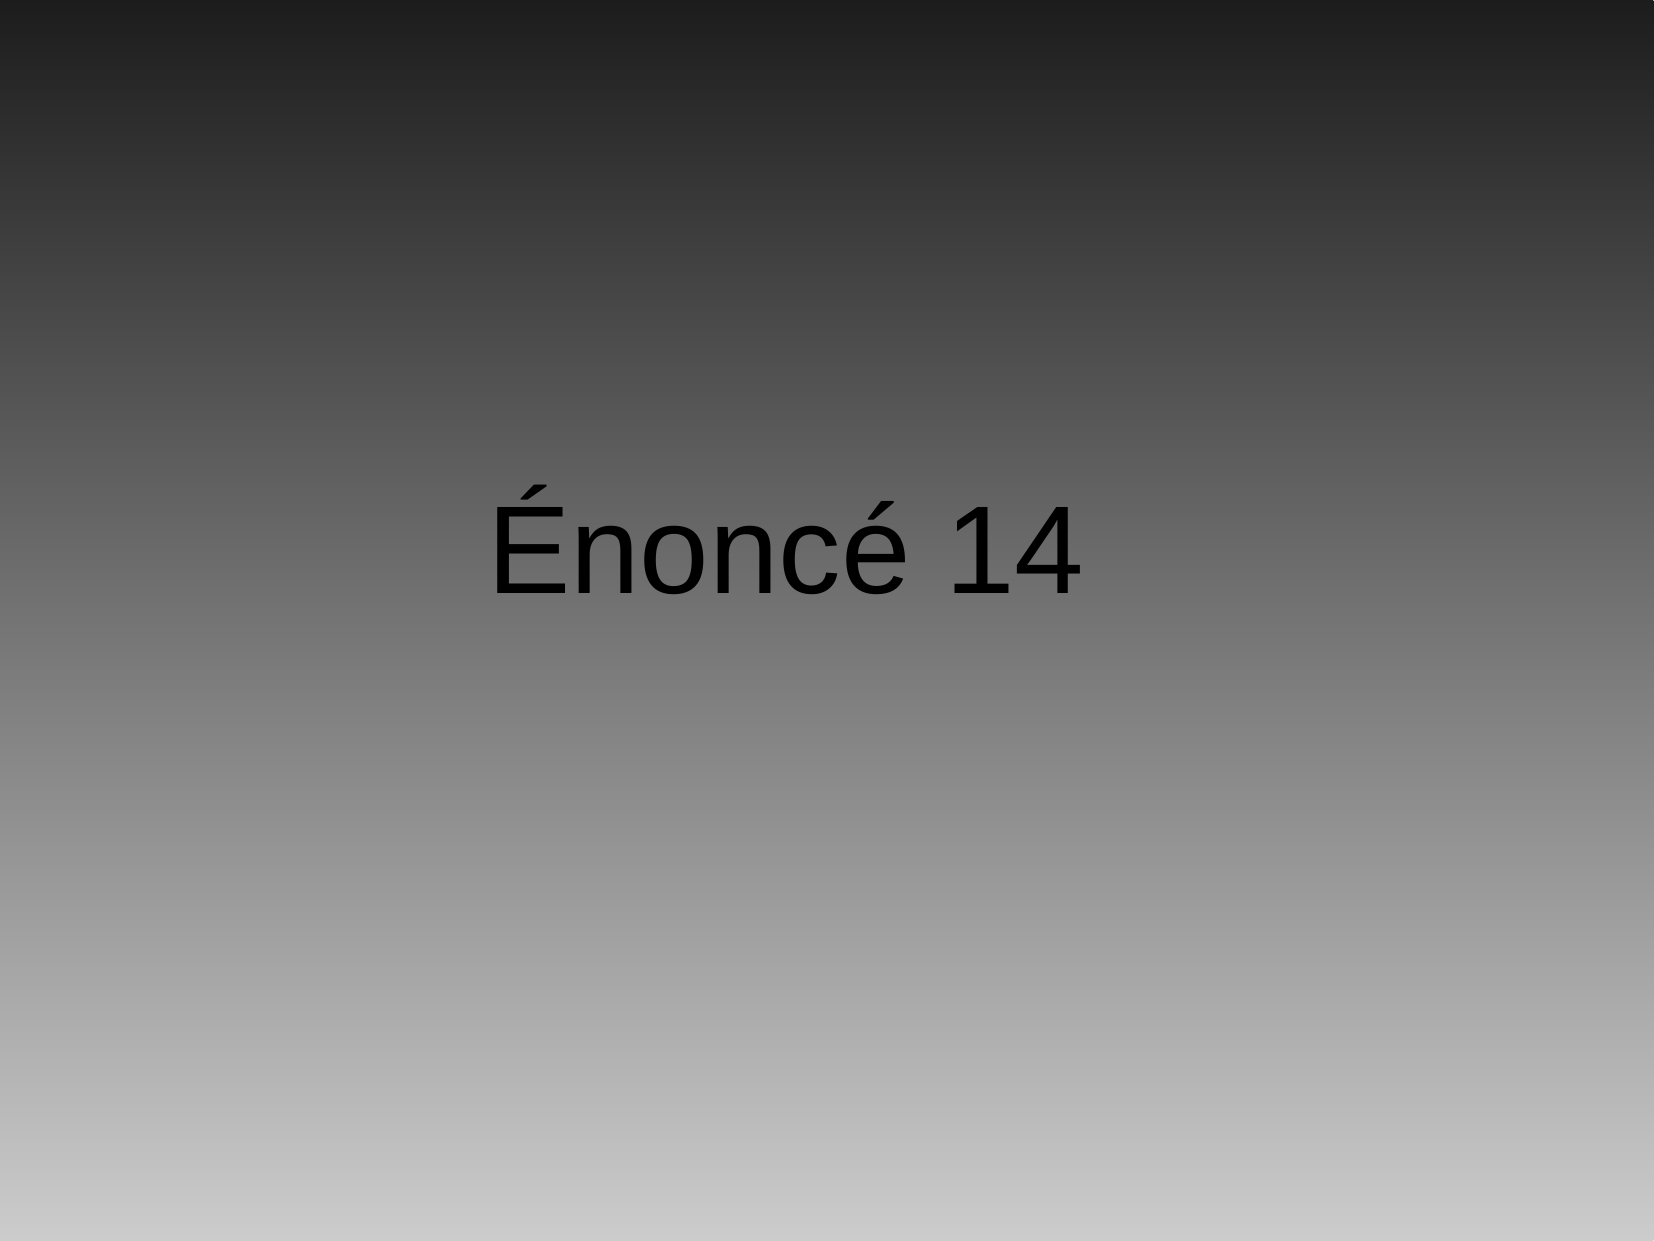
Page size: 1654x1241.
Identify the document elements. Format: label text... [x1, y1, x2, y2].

text_box Énoncé 14 [472, 472, 1152, 628]
